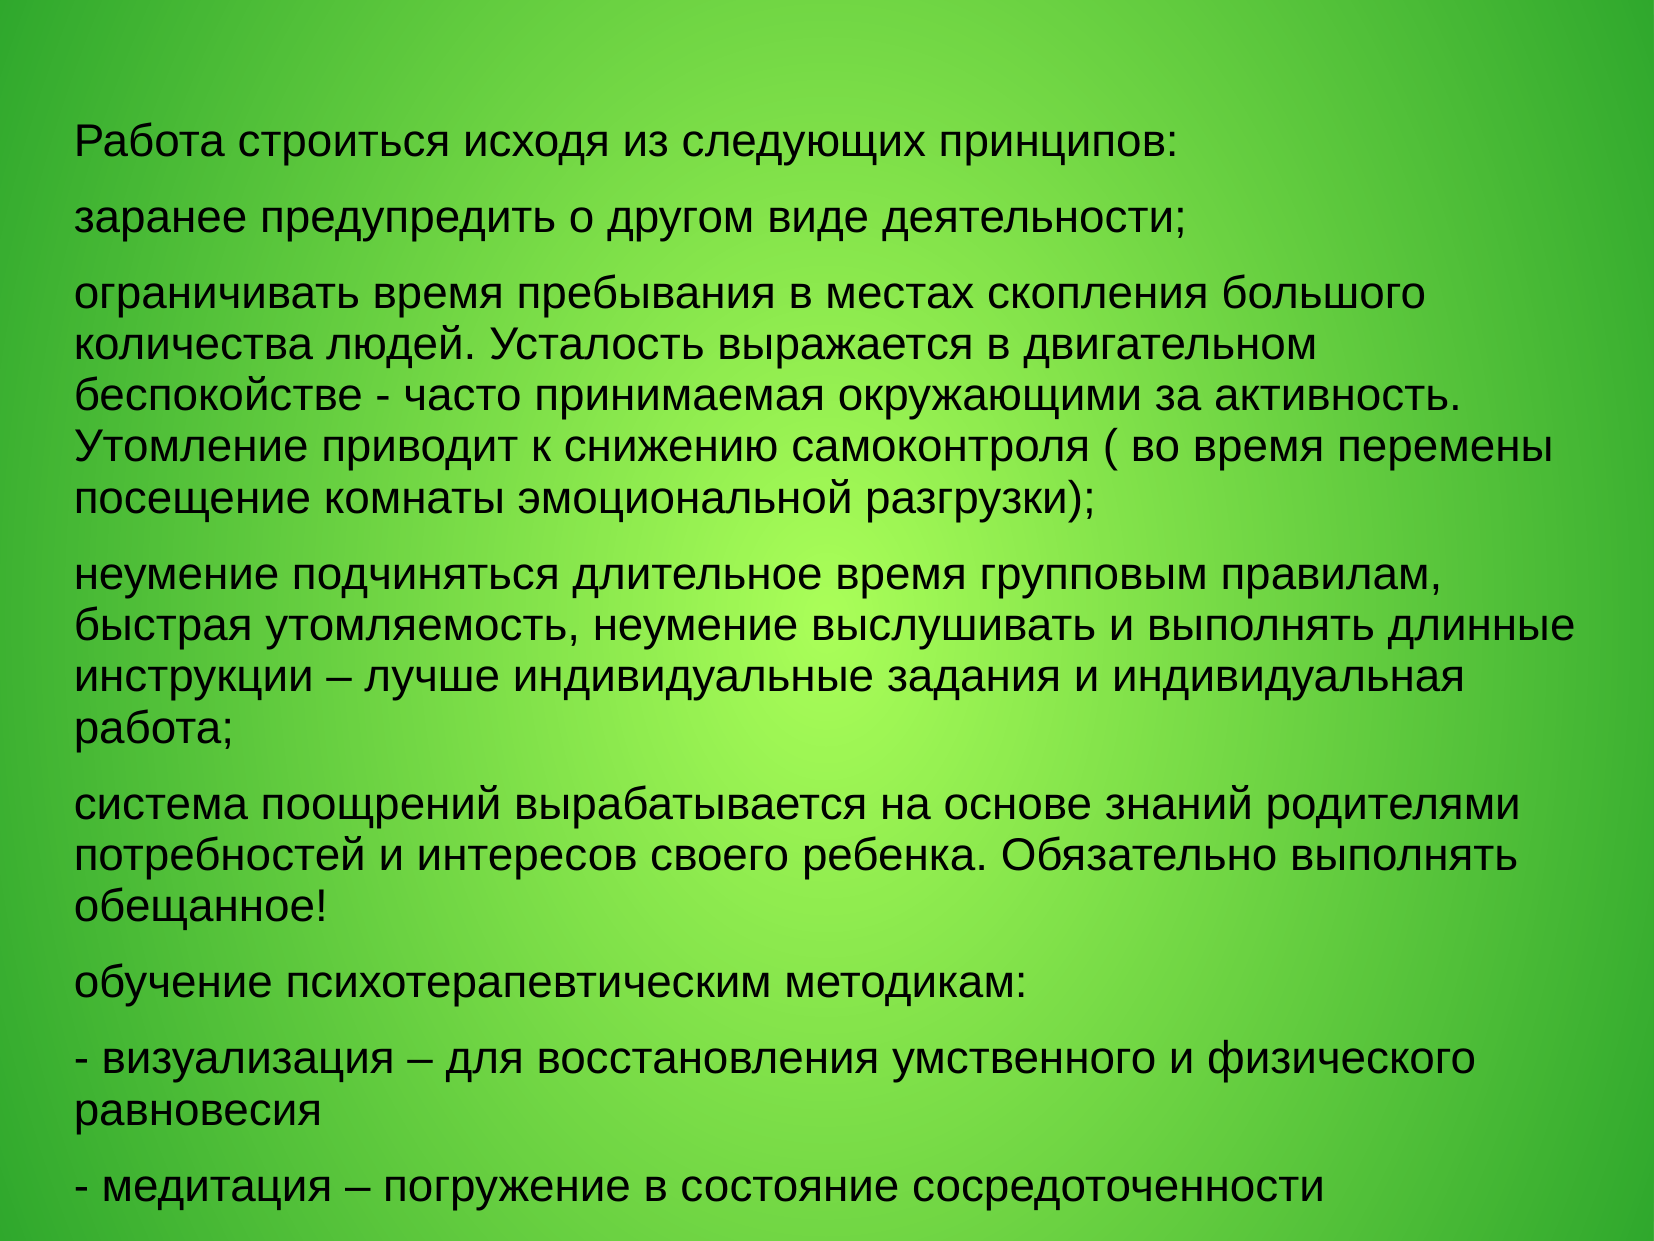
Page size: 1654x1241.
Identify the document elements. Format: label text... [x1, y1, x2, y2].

text_box Работа строиться исходя из следующих принципов: заранее предупредить о другом виде деятельности; ограничивать время пребывания в местах скопления большого количества людей. Усталость выражается в двигательном беспокойстве - часто принимаемая окружающими за активность. Утомление приводит к снижению самоконтроля ( во время перемены посещение комнаты эмоциональной разгрузки); неумение подчиняться длительное время групповым правилам, быстрая утомляемость, неумение выслушивать и выполнять длинные инструкции – лучше индивидуальные задания и индивидуальная работа; система поощрений вырабатывается на основе знаний родителями потребностей и интересов своего ребенка. Обязательно выполнять обещанное! обучение психотерапевтическим методикам: - визуализация – для восстановления умственного и физического равновесия - медитация – погружение в состояние сосредоточенности - аутогенная тренировка. [59, 107, 1621, 1241]
